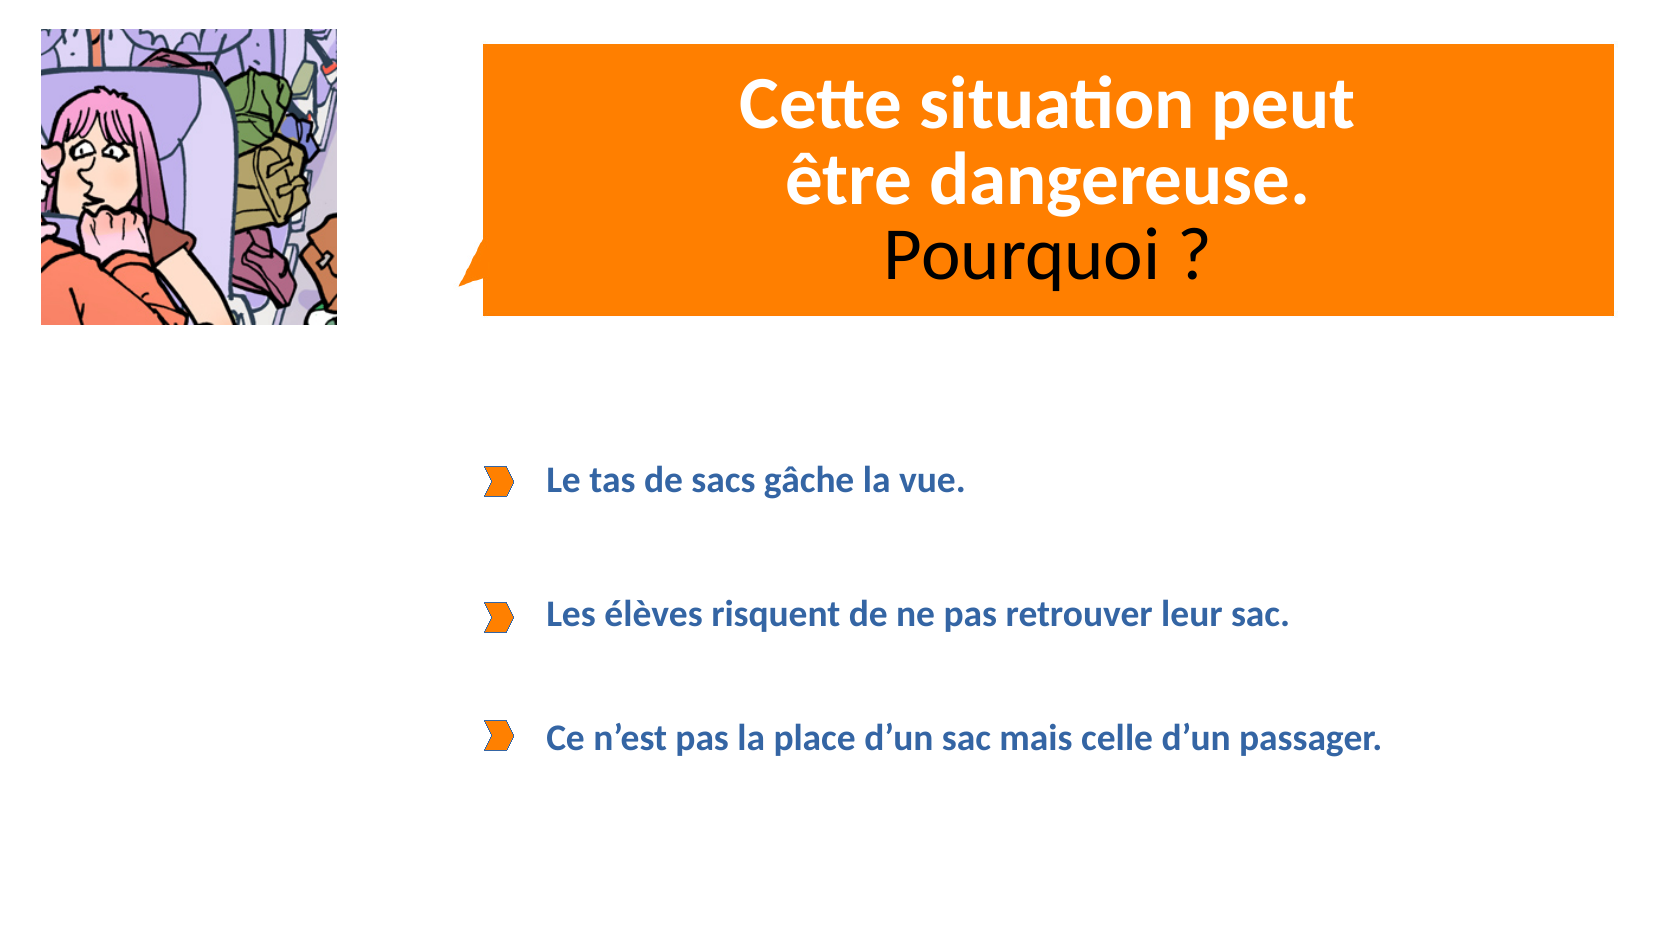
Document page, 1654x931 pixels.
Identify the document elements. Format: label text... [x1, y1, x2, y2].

text_box [484, 466, 514, 497]
text_box Les élèves risquent de ne pas retrouver leur sac. [531, 590, 1424, 644]
picture [5, 0, 1654, 345]
text_box [484, 720, 514, 751]
text_box Cette situation peut être dangereuse. Pourquoi ? [472, 65, 1625, 306]
text_box Le tas de sacs gâche la vue. [531, 456, 1424, 510]
text_box [484, 602, 514, 633]
text_box Ce n’est pas la place d’un sac mais celle d’un passager. [531, 714, 1601, 768]
